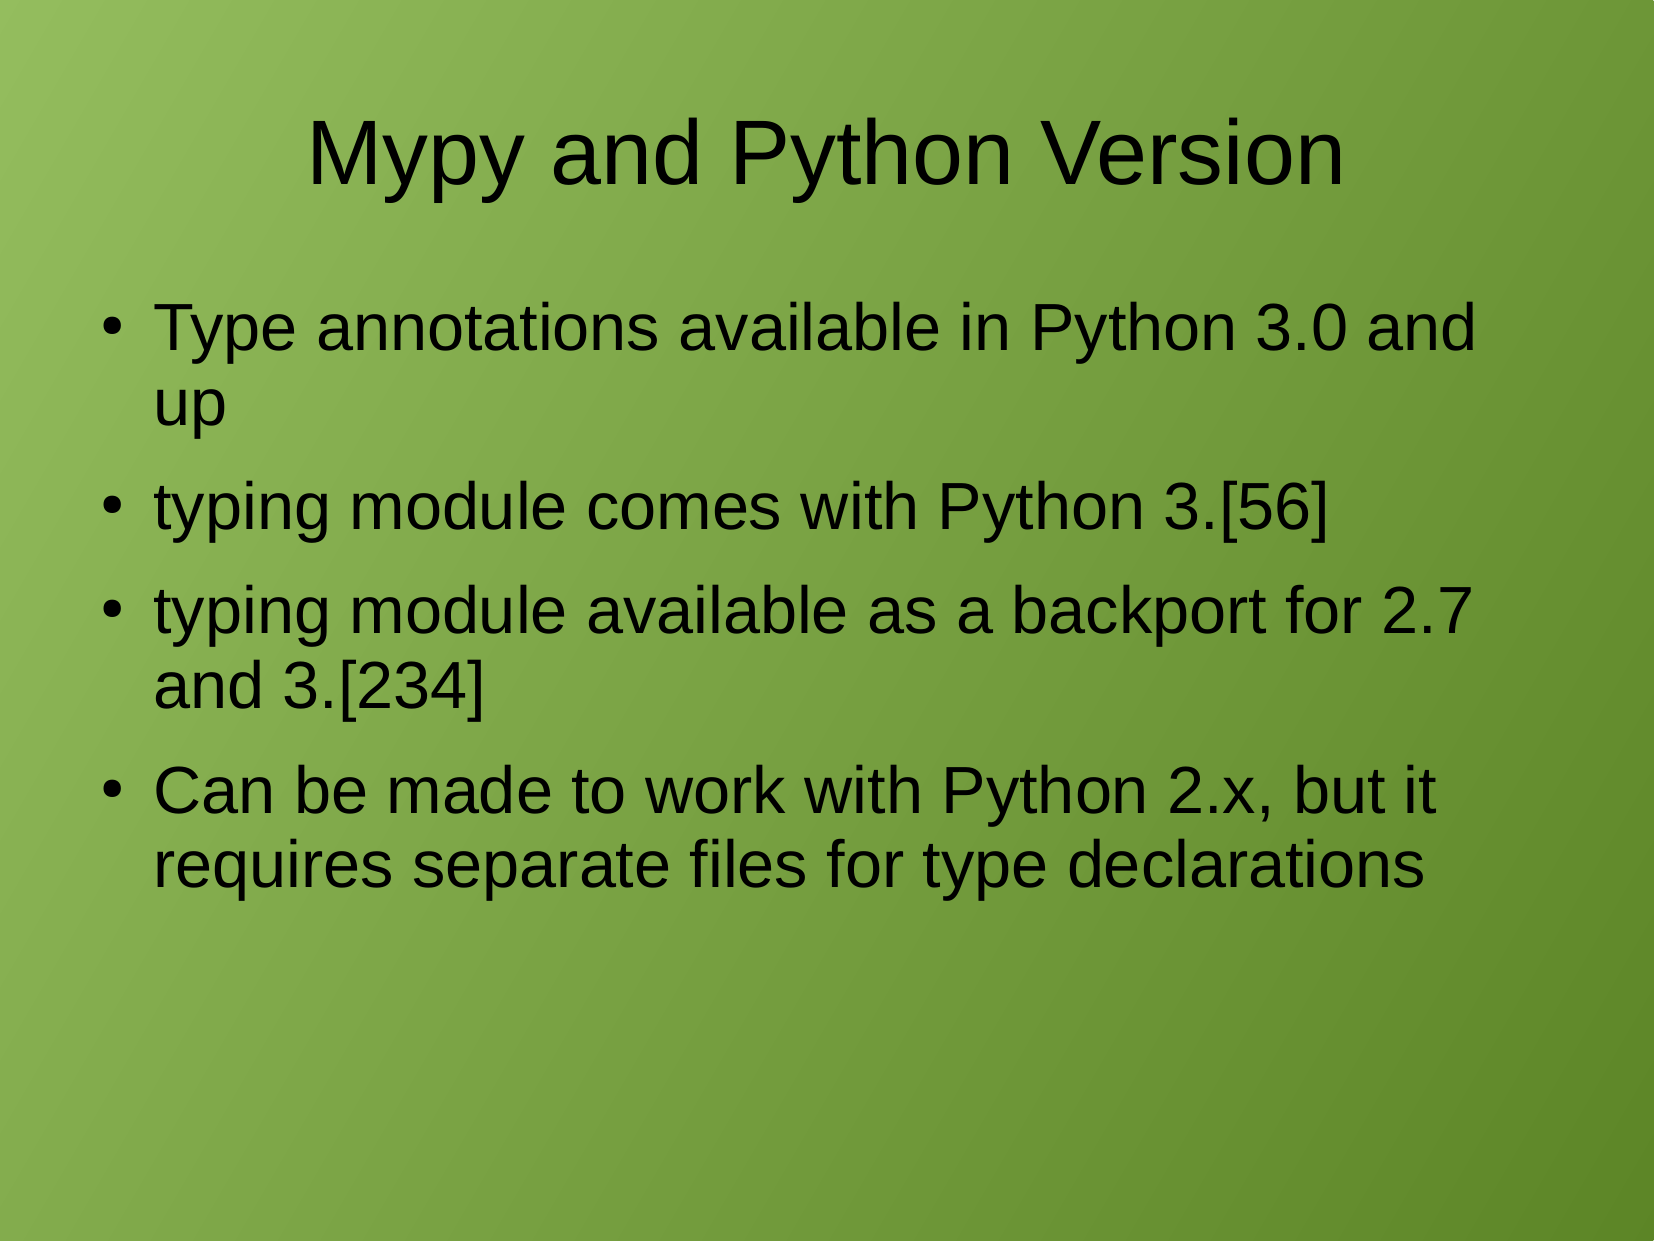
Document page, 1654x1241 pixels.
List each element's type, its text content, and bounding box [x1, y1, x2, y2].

list Type annotations available in Python 3.0 and up typing module comes with Python 3.[56] typing module available as a backport for 2.7 and 3.[234] Can be made to work with Python 2.x, but it requires separate files for type declarations [82, 290, 1571, 1010]
title Mypy and Python Version [82, 49, 1571, 257]
